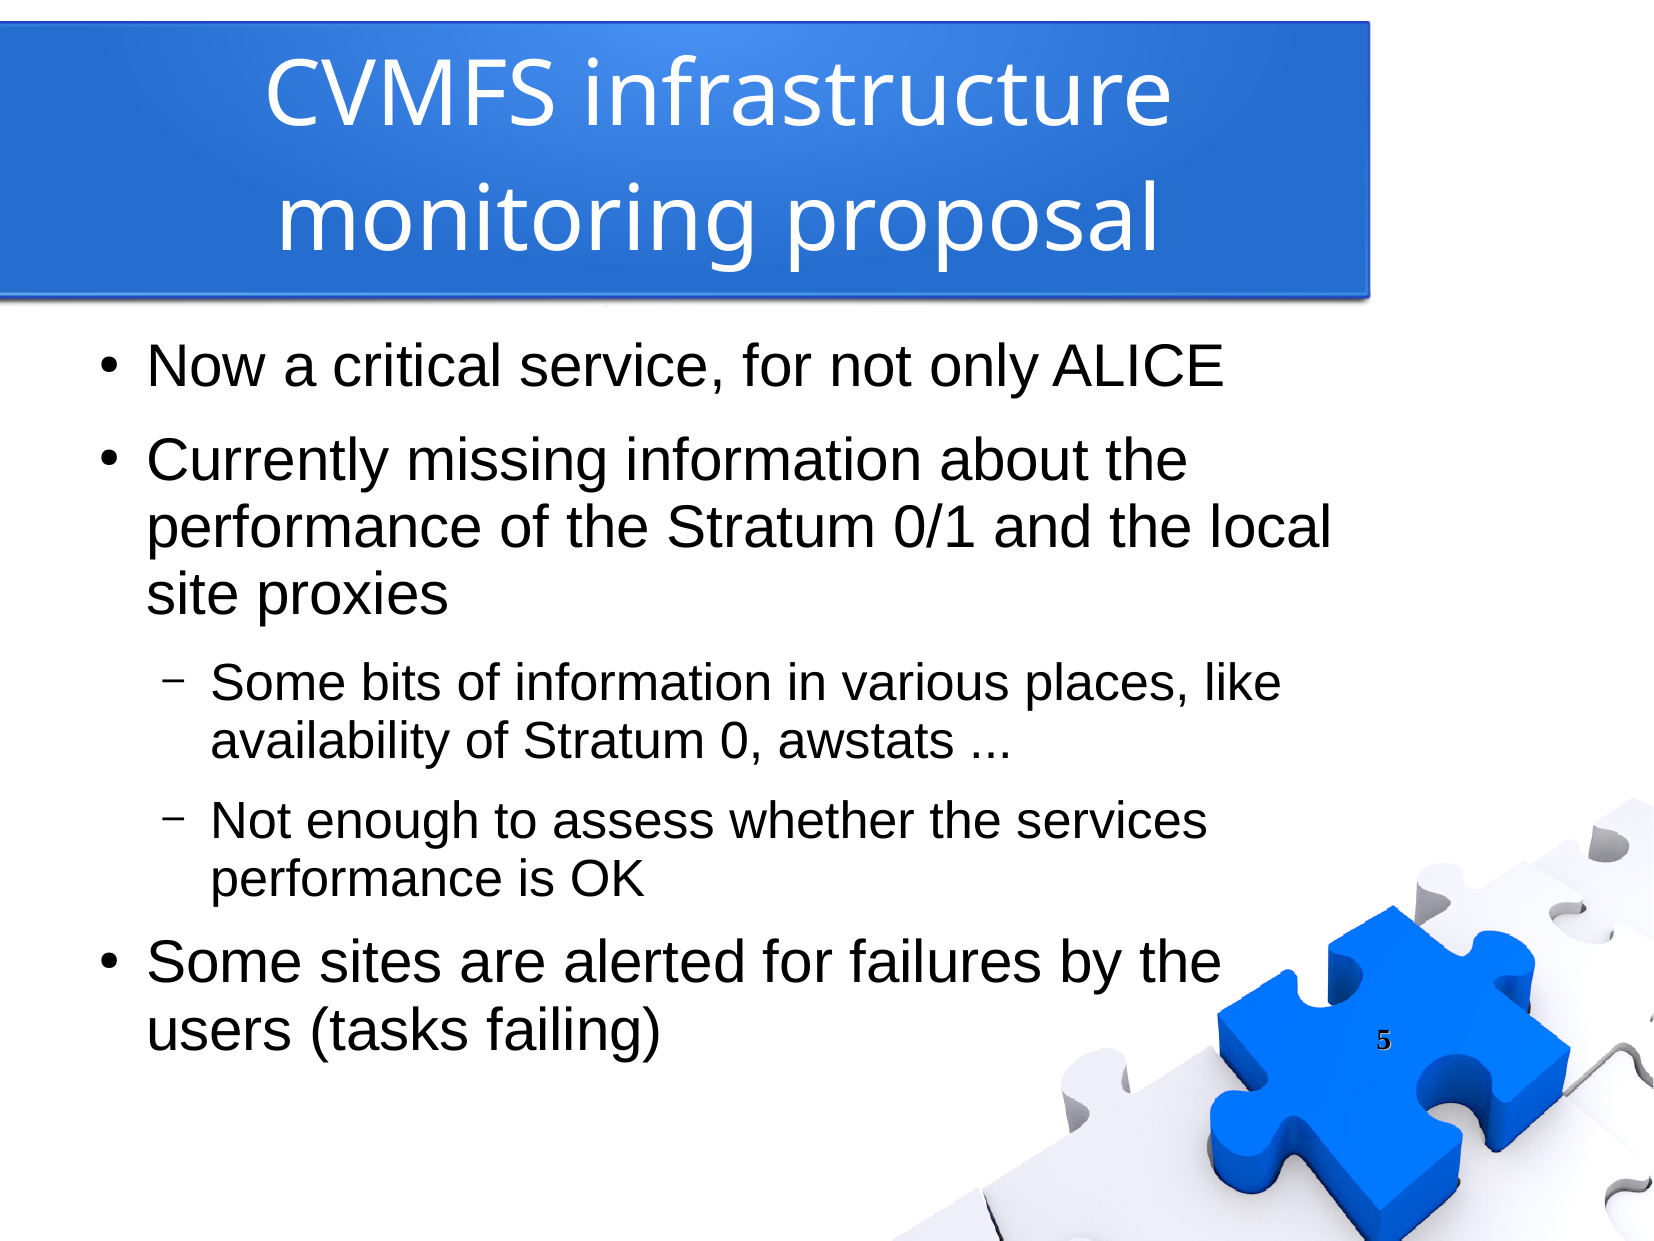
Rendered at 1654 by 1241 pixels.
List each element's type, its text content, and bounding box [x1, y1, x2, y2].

title CVMFS infrastructure monitoring proposal [82, 40, 1356, 266]
picture [0, 21, 1375, 307]
picture [872, 655, 1654, 1241]
list Now a critical service, for not only ALICE Currently missing information about the performance of the Stratum 0/1 and the local site proxies Some bits of information in various places, like availability of Stratum 0, awstats ... Not enough to assess whether the services performance is OK Some sites are alerted for failures by the users (tasks failing) [82, 332, 1351, 1066]
